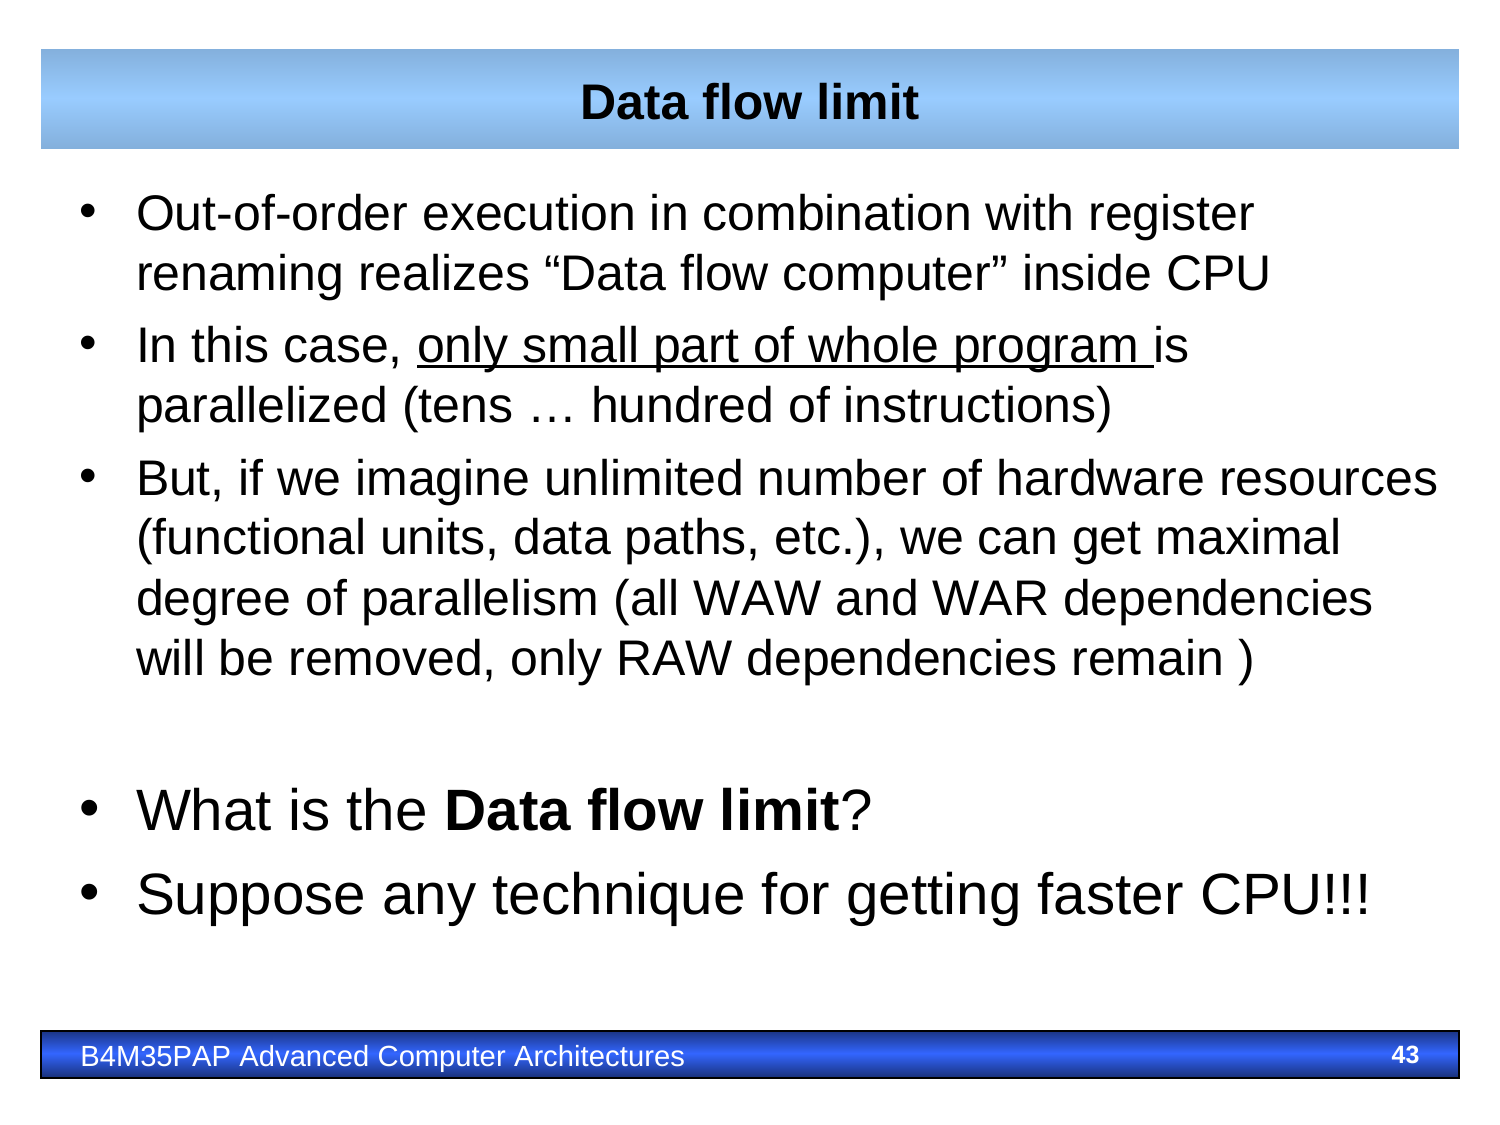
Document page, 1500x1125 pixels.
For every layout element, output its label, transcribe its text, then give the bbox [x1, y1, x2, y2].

title Data flow limit [41, 49, 1459, 149]
list Out-of-order execution in combination with register renaming realizes “Data flow computer” inside CPU In this case, only small part of whole program is parallelized (tens … hundred of instructions) But, if we imagine unlimited number of hardware resources (functional units, data paths, etc.), we can get maximal degree of parallelism (all WAW and WAR dependencies will be removed, only RAW dependencies remain ) What is the Data flow limit? Suppose any technique for getting faster CPU!!! [64, 172, 1459, 1000]
